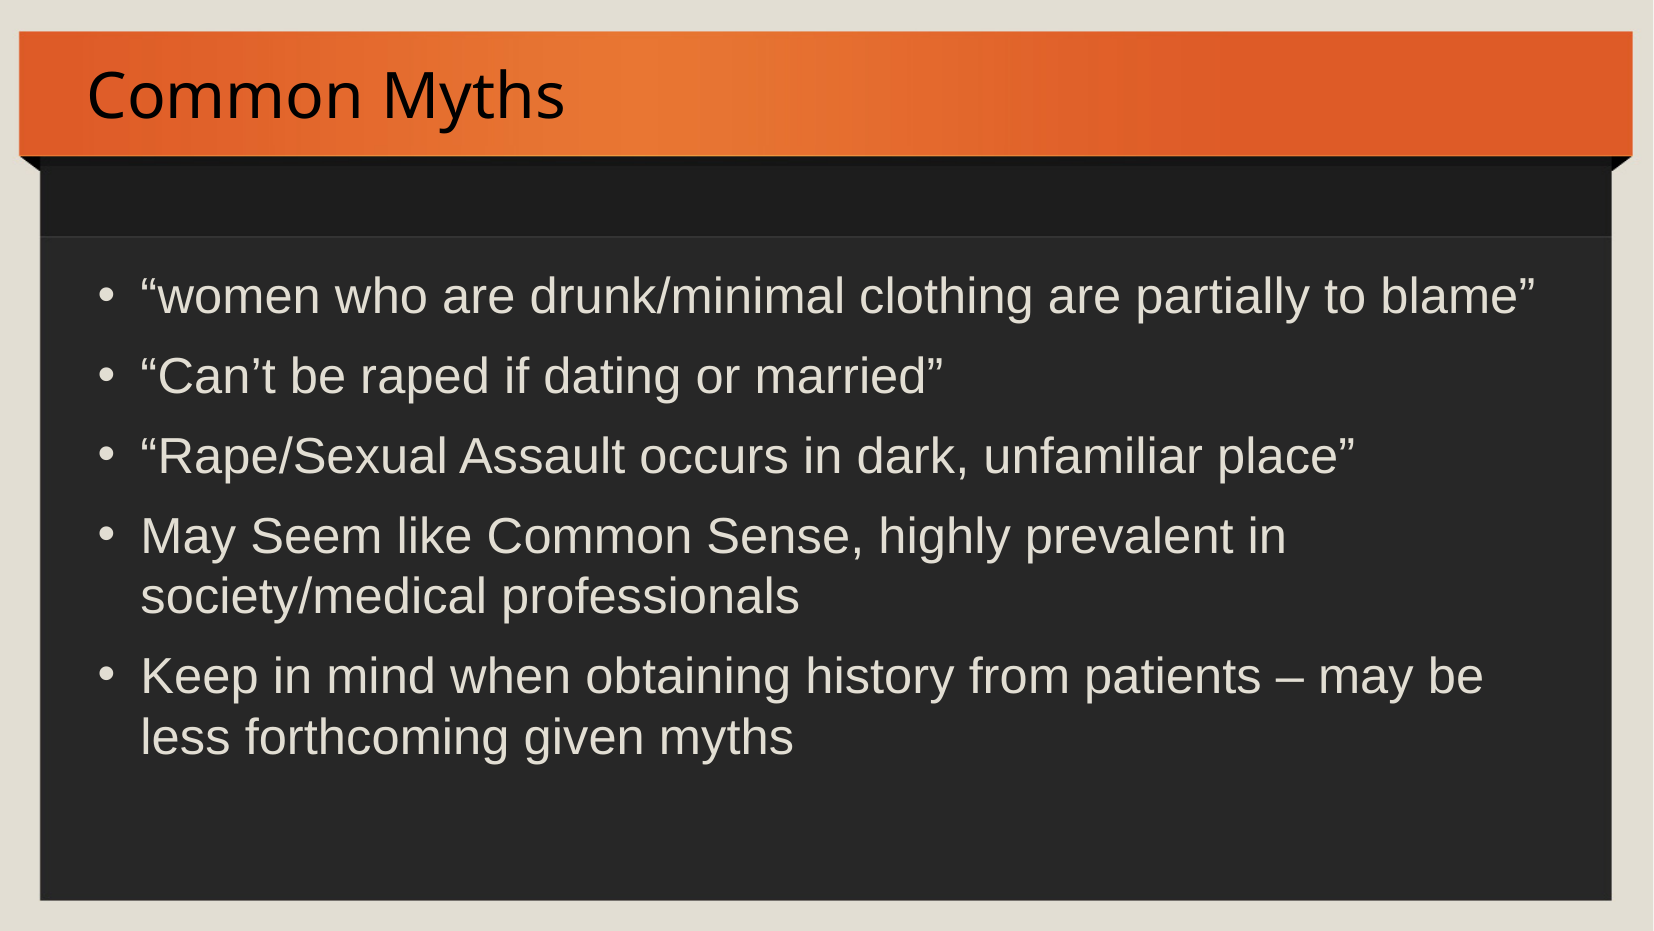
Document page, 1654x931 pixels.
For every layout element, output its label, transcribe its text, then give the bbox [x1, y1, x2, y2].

title Common Myths [71, 46, 1597, 140]
list “women who are drunk/minimal clothing are partially to blame” “Can’t be raped if dating or married” “Rape/Sexual Assault occurs in dark, unfamiliar place” May Seem like Common Sense, highly prevalent in society/medical professionals Keep in mind when obtaining history from patients – may be less forthcoming given myths [82, 255, 1571, 831]
picture [0, 0, 1654, 931]
